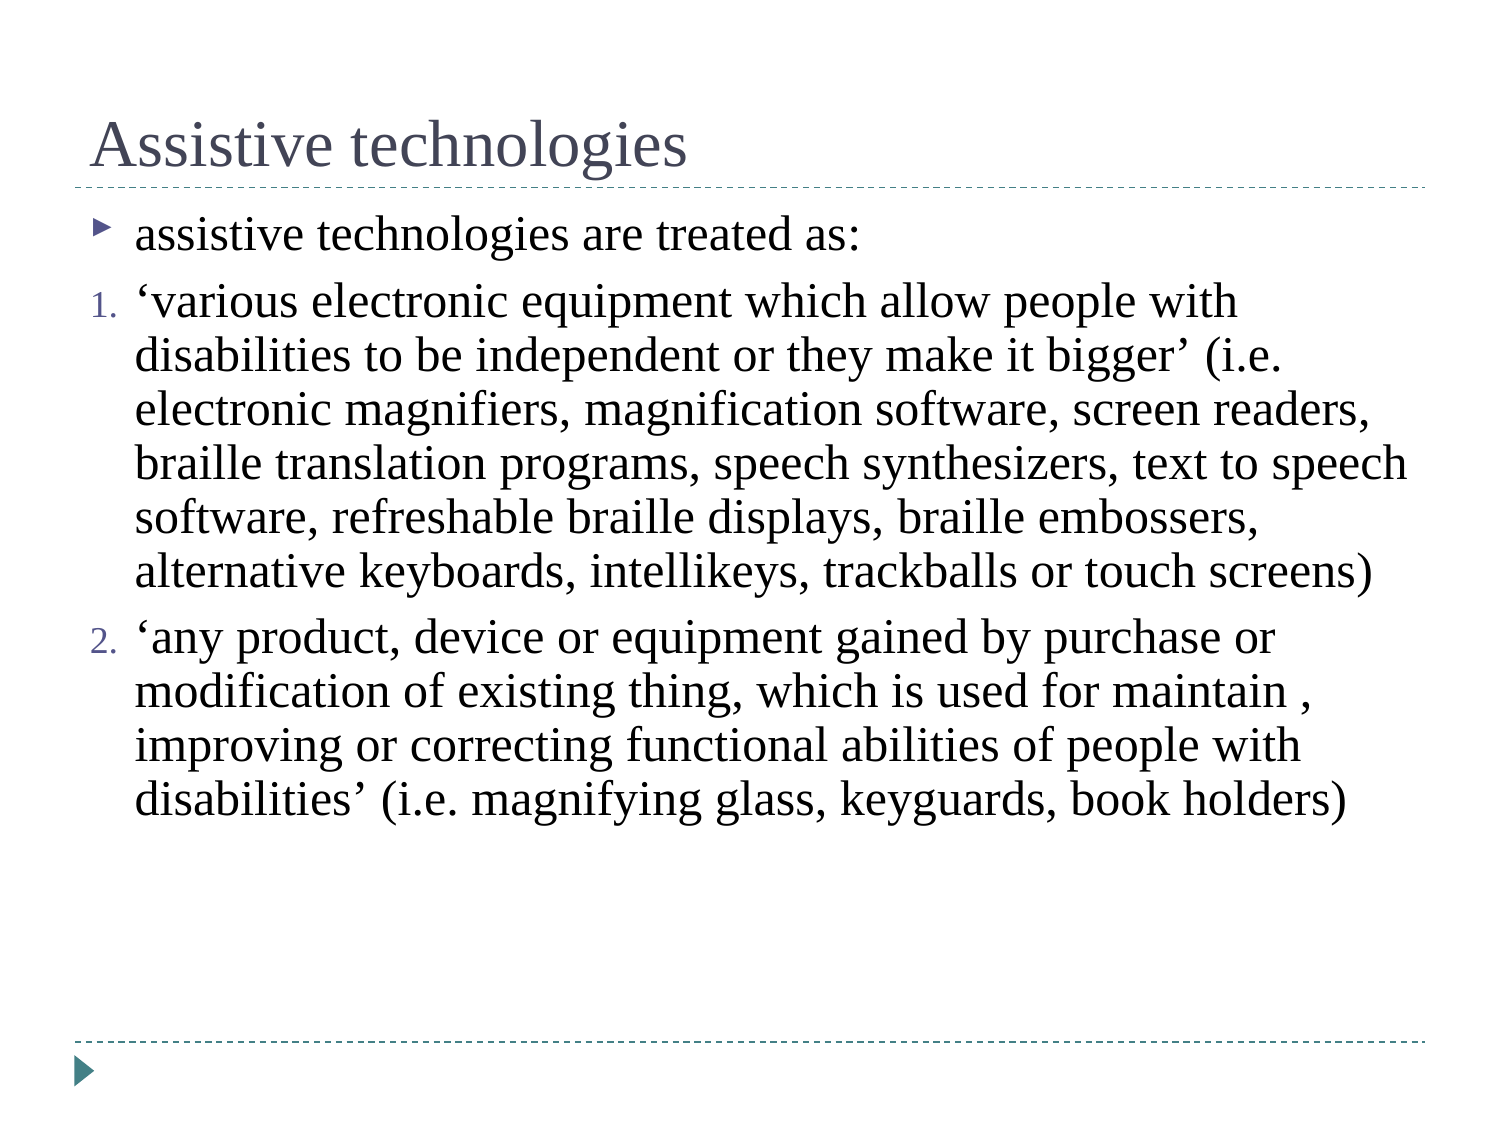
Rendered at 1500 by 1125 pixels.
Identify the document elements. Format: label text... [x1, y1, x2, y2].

title Assistive technologies [75, 24, 1426, 188]
list assistive technologies are treated as: ‘various electronic equipment which allow people with disabilities to be independent or they make it bigger’ (i.e. electronic magnifiers, magnification software, screen readers, braille translation programs, speech synthesizers, text to speech software, refreshable braille displays, braille embossers, alternative keyboards, intellikeys, trackballs or touch screens) ‘any product, device or equipment gained by purchase or modification of existing thing, which is used for maintain , improving or correcting functional abilities of people with disabilities’ (i.e. magnifying glass, keyguards, book holders) [75, 200, 1426, 1010]
